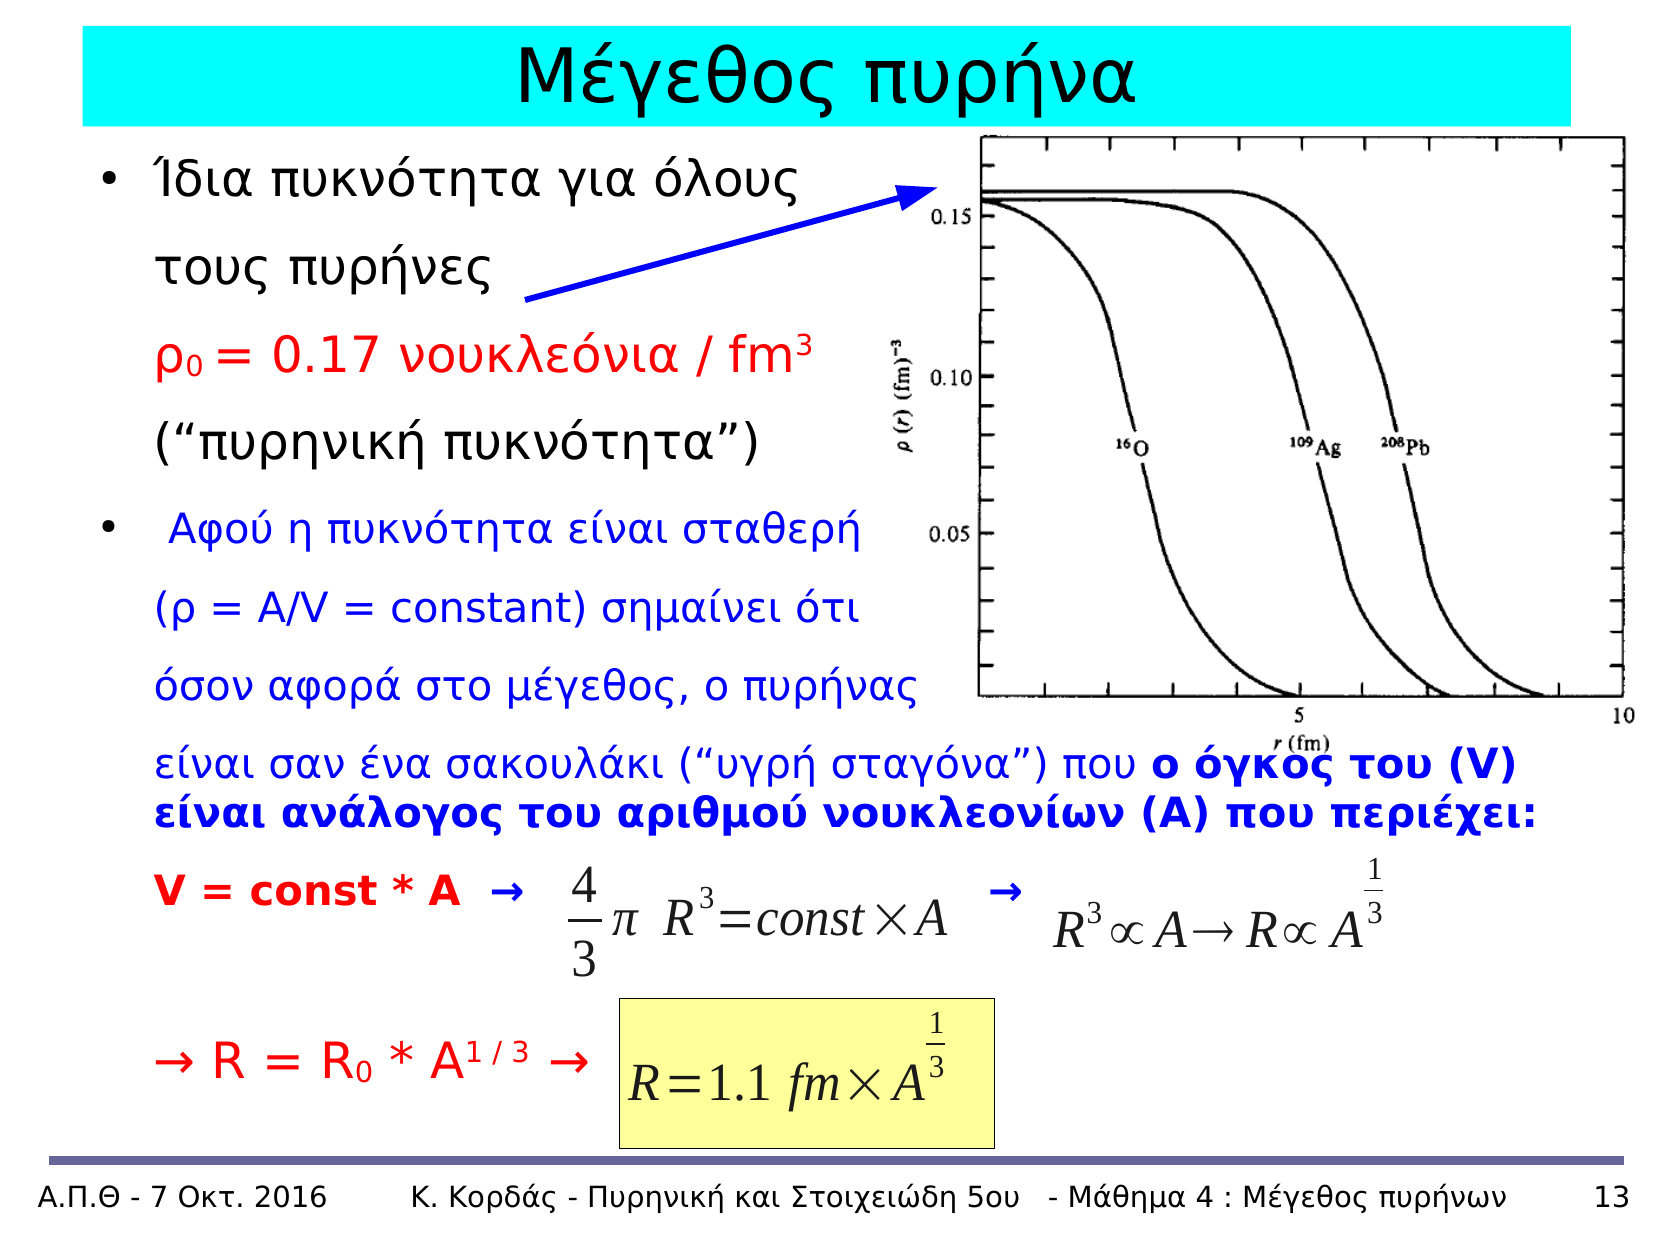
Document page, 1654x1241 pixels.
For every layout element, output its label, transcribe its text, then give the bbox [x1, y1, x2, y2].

text_box [619, 998, 995, 1149]
list Ίδια πυκνότητα για όλους τους πυρήνες ρ0 = 0.17 νουκλεόνια / fm3 (“πυρηνική πυκνότητα”) Αφού η πυκνότητα είναι σταθερή (ρ = A/V = constant) σημαίνει ότι όσον αφορά στο μέγεθος, ο πυρήνας είναι σαν ένα σακουλάκι (“υγρή σταγόνα”) που ο όγκος του (V) είναι ανάλογος του αριθμού νουκλεονίων (A) που περιέχει: V = const * A → → → R = R0 * A1 / 3 → [82, 150, 1571, 1130]
title Μέγεθος πυρήνα [82, 32, 1571, 120]
chart [1037, 849, 1398, 964]
chart [552, 851, 962, 991]
chart [612, 1002, 959, 1118]
picture [881, 128, 1638, 759]
